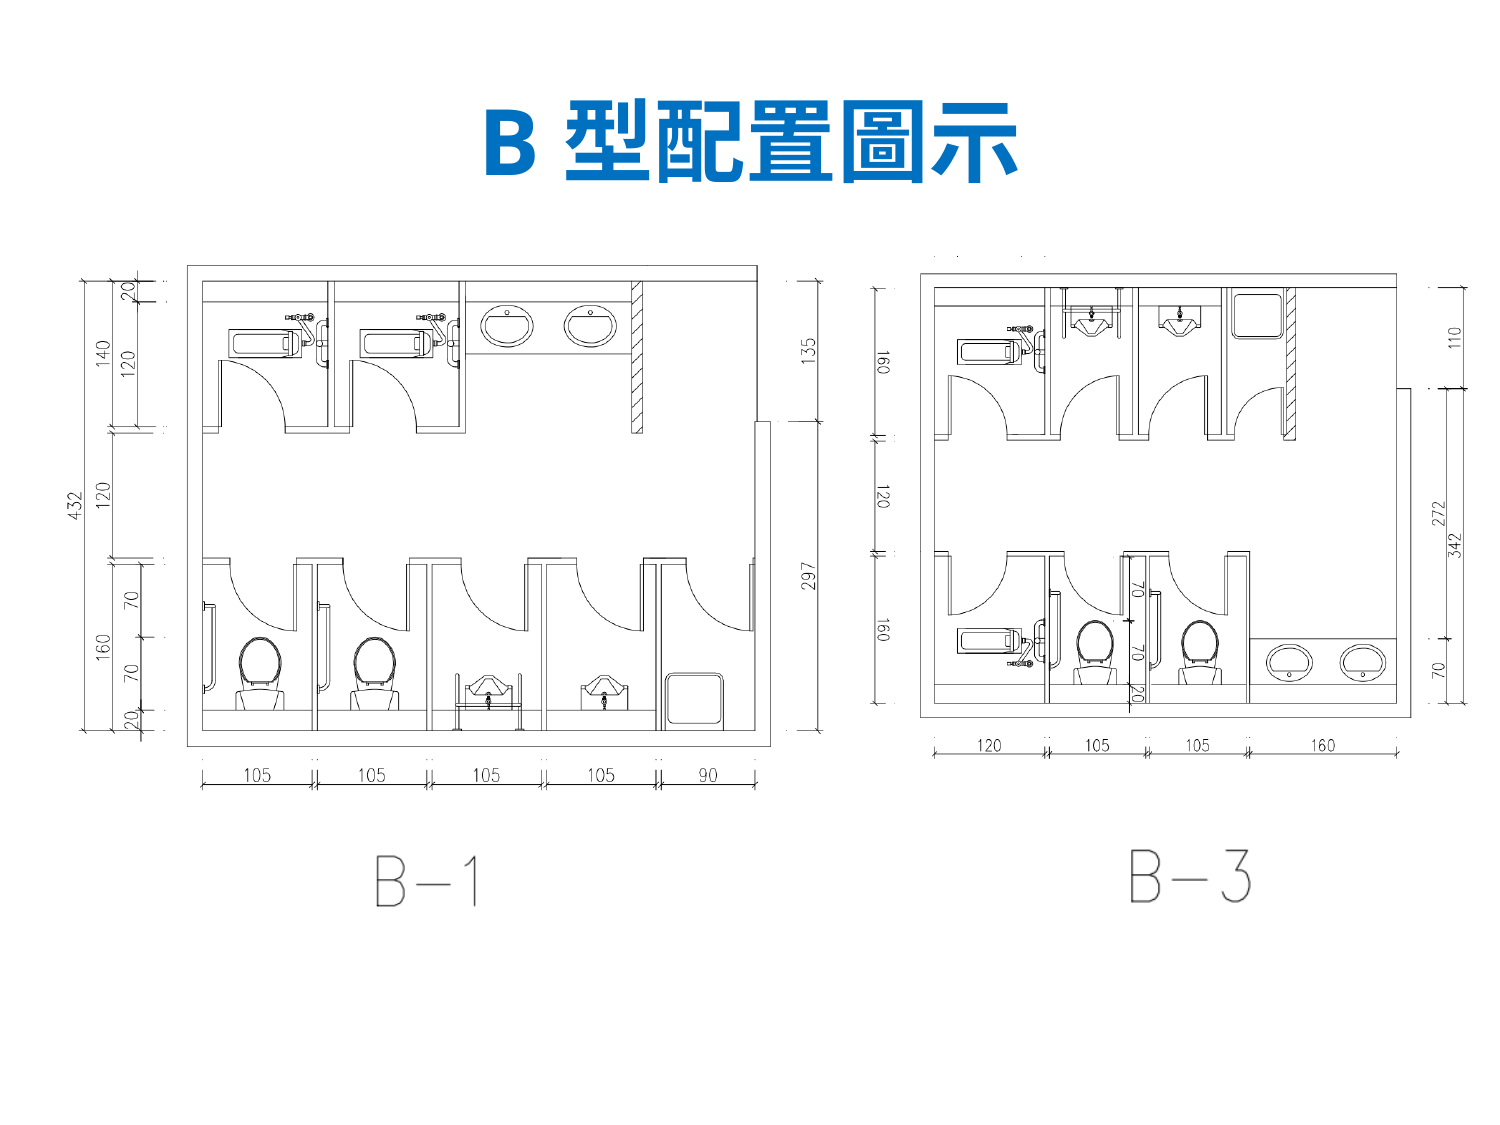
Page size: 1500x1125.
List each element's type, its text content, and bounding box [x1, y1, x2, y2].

title B型配置圖示 [75, 45, 1426, 233]
picture [49, 251, 1489, 799]
picture [1116, 833, 1270, 930]
picture [350, 833, 491, 920]
